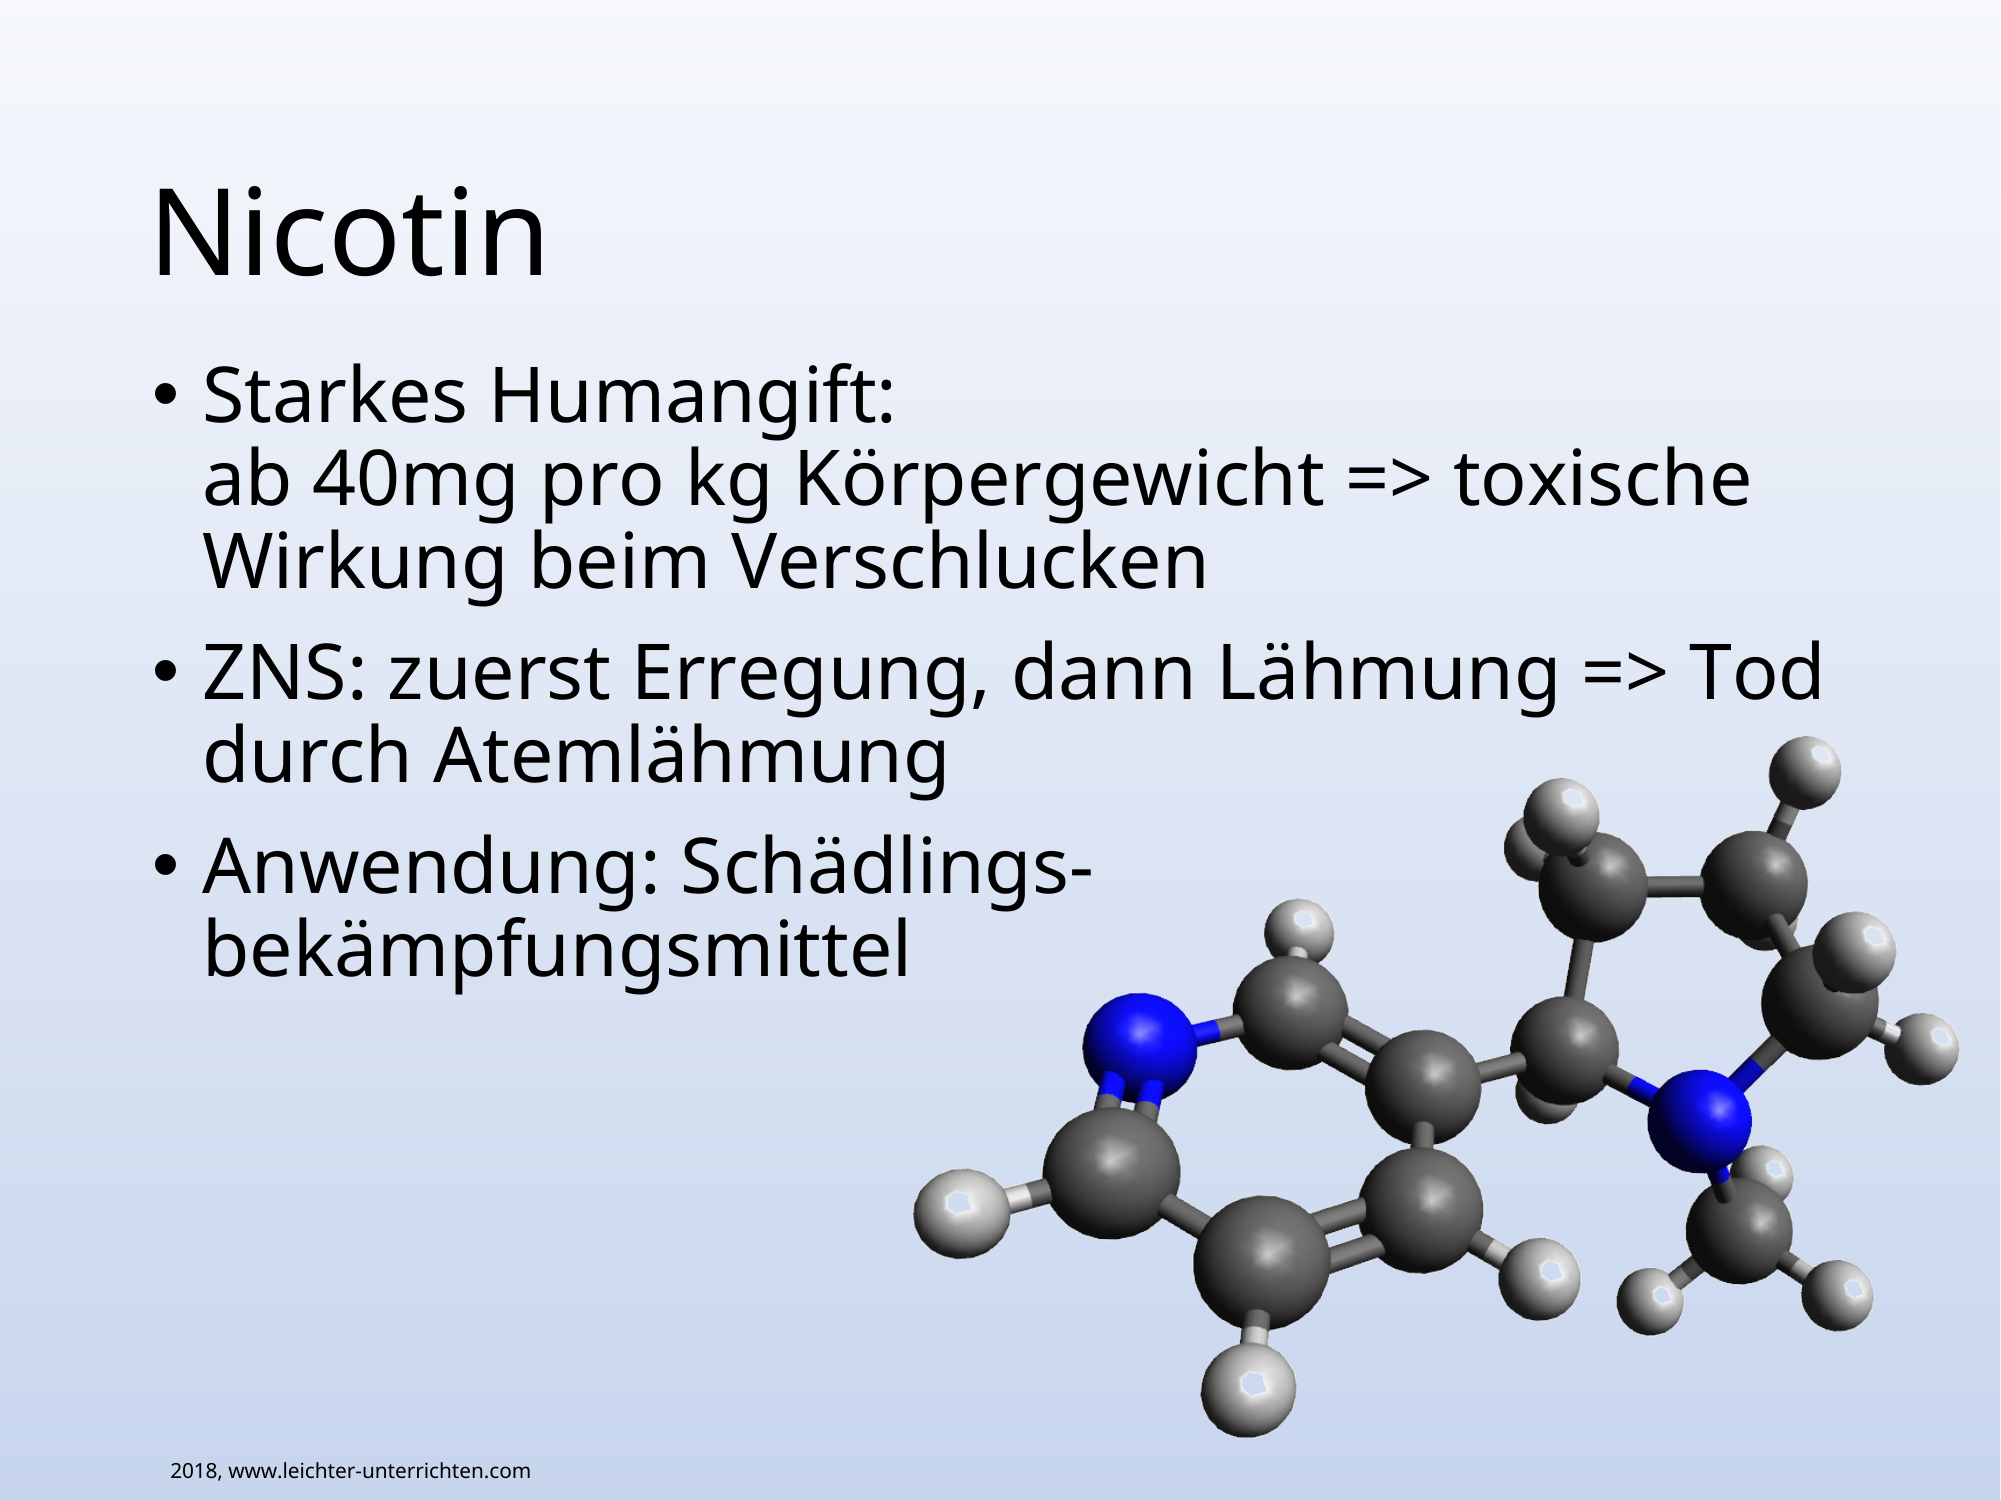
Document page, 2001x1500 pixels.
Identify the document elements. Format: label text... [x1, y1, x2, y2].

title Nicotin [133, 106, 1390, 367]
picture [905, 714, 1970, 1449]
list Starkes Humangift: ab 40mg pro kg Körpergewicht => toxische Wirkung beim Verschlucken ZNS: zuerst Erregung, dann Lähmung => Tod durch Atemlähmung Anwendung: Schädlings- bekämpfungsmittel [137, 348, 1931, 1329]
